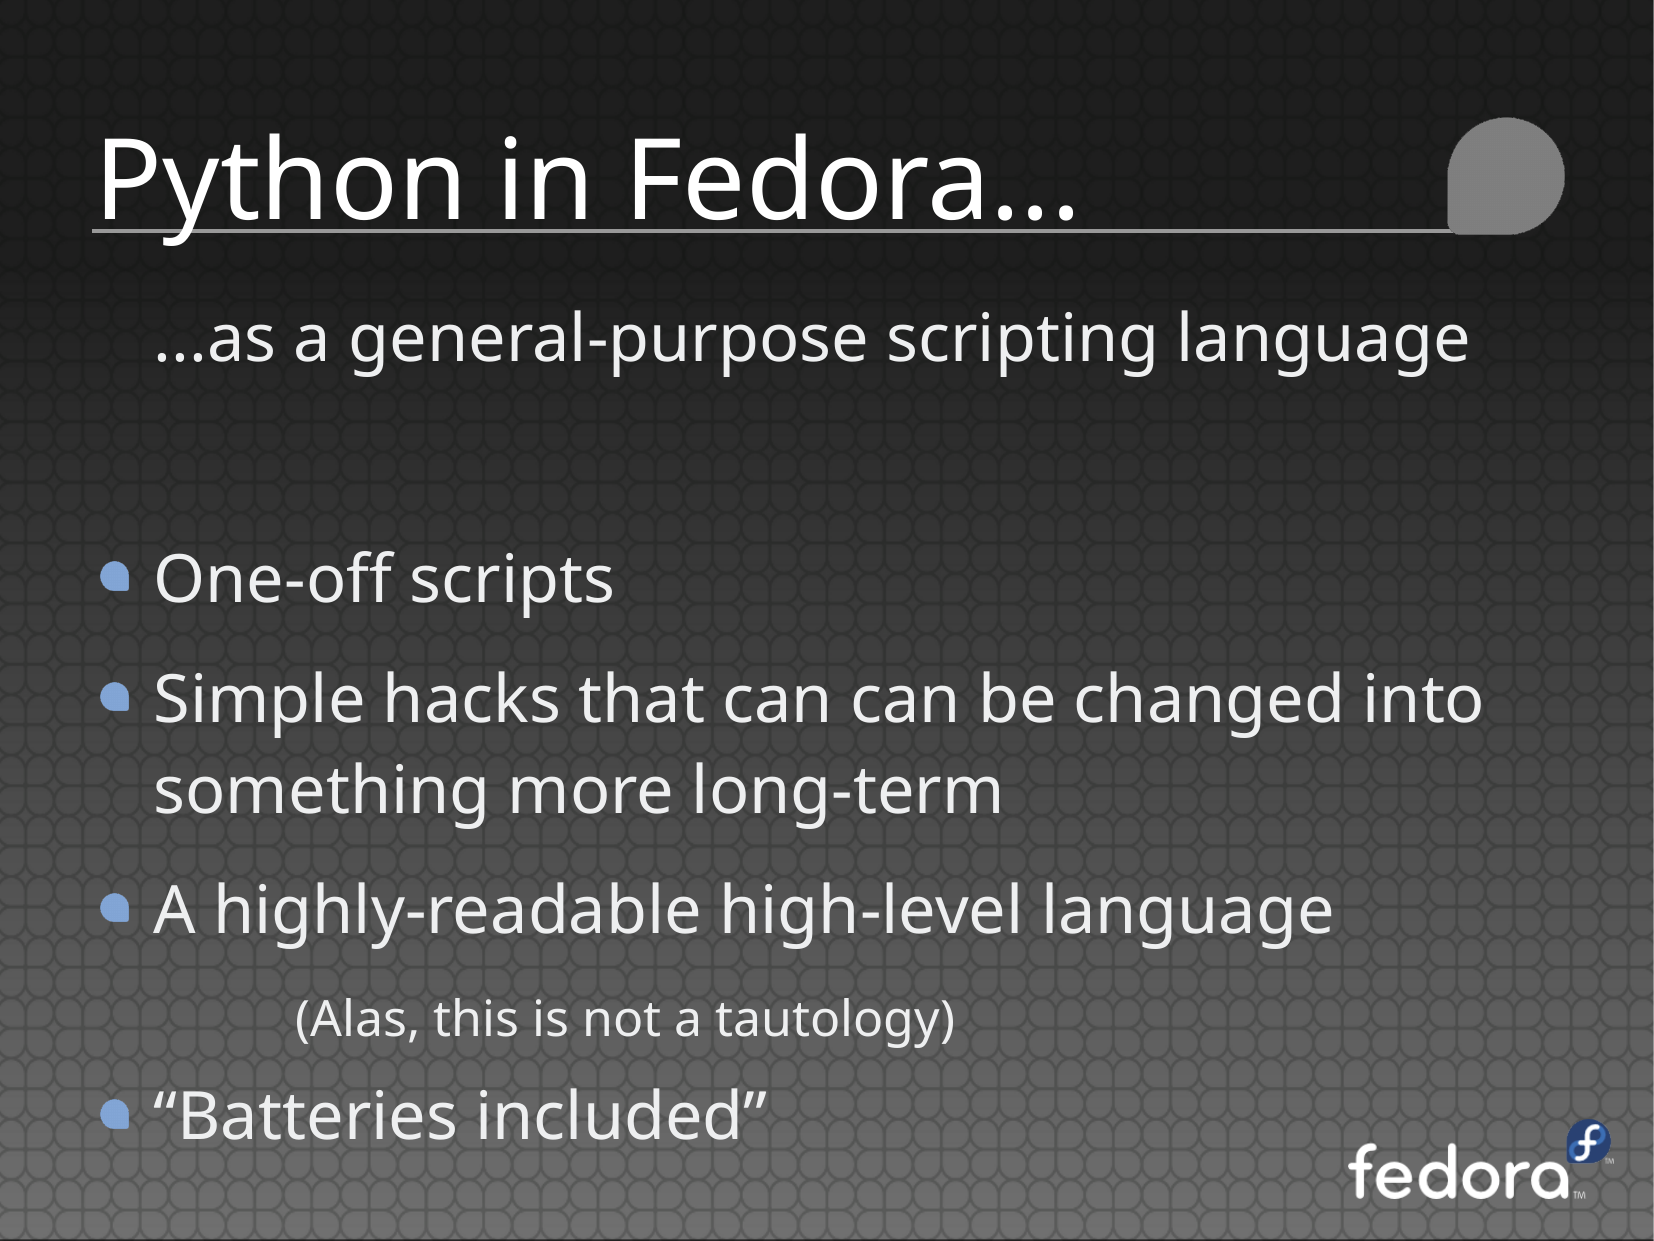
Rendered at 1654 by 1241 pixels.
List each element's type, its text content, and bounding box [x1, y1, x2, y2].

picture [0, 0, 1654, 1241]
title Python in Fedora... [94, 100, 1426, 251]
list ...as a general-purpose scripting language One-off scripts Simple hacks that can can be changed into something more long-term A highly-readable high-level language (Alas, this is not a tautology) “Batteries included” [82, 290, 1571, 1094]
